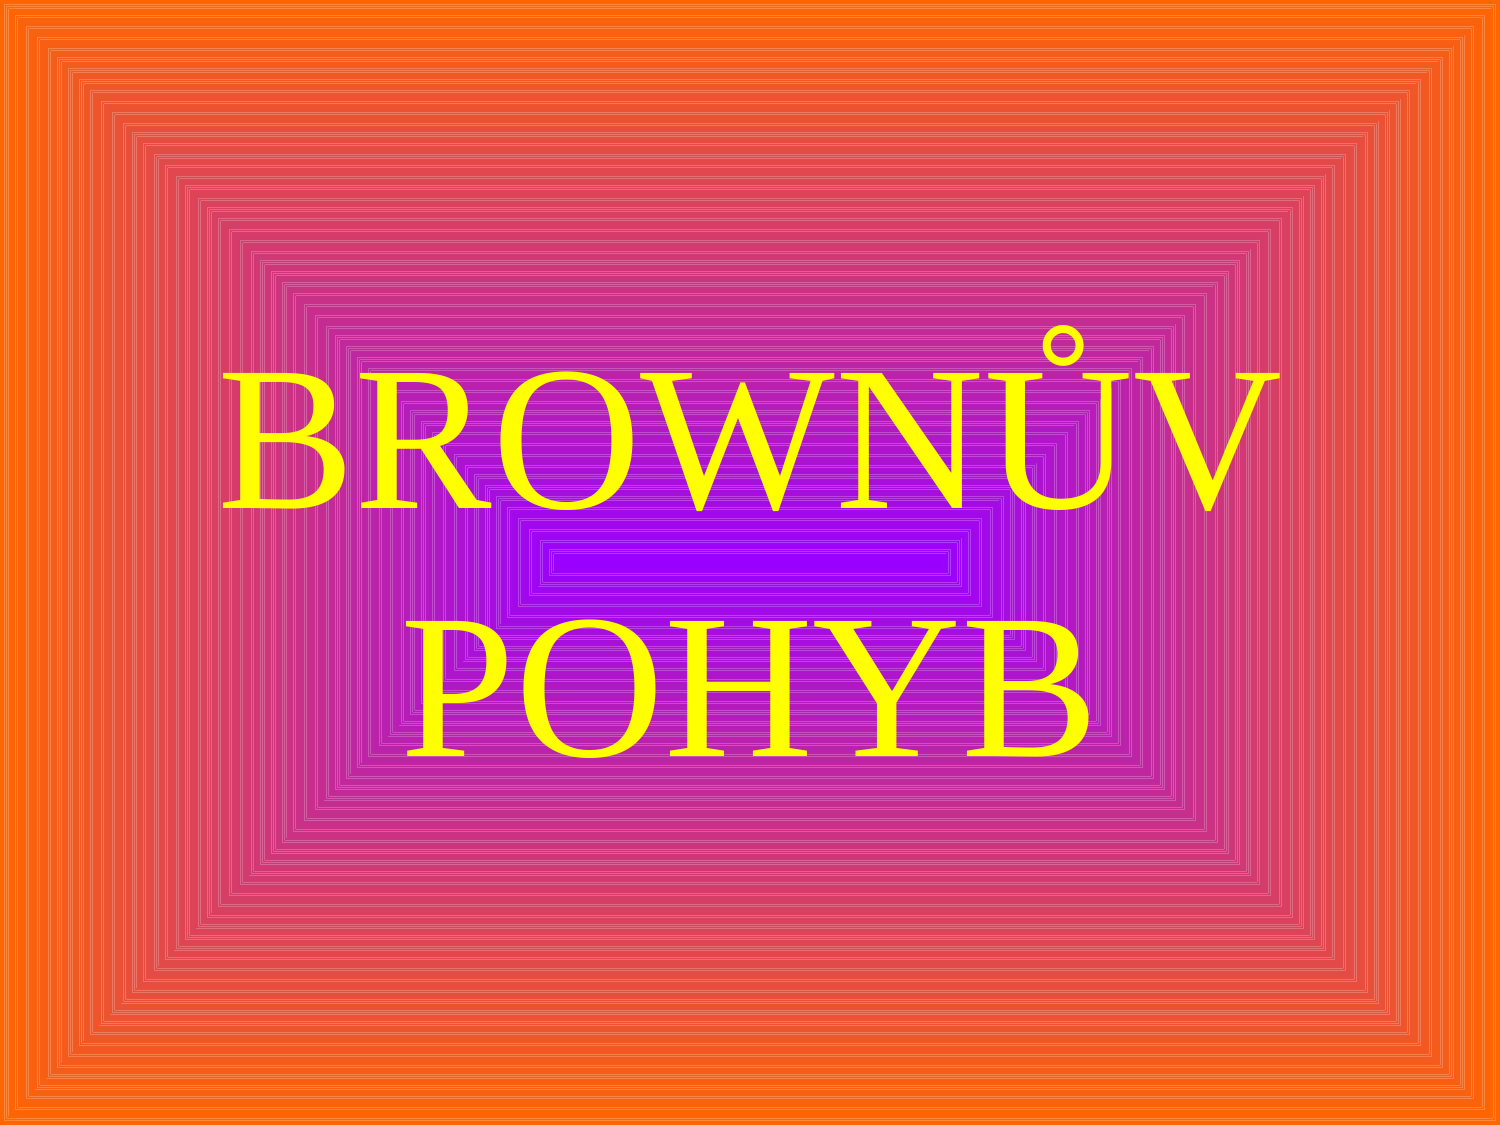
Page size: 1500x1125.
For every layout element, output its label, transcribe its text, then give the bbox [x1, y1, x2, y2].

text_box BROWNŮV POHYB [0, 294, 1500, 806]
